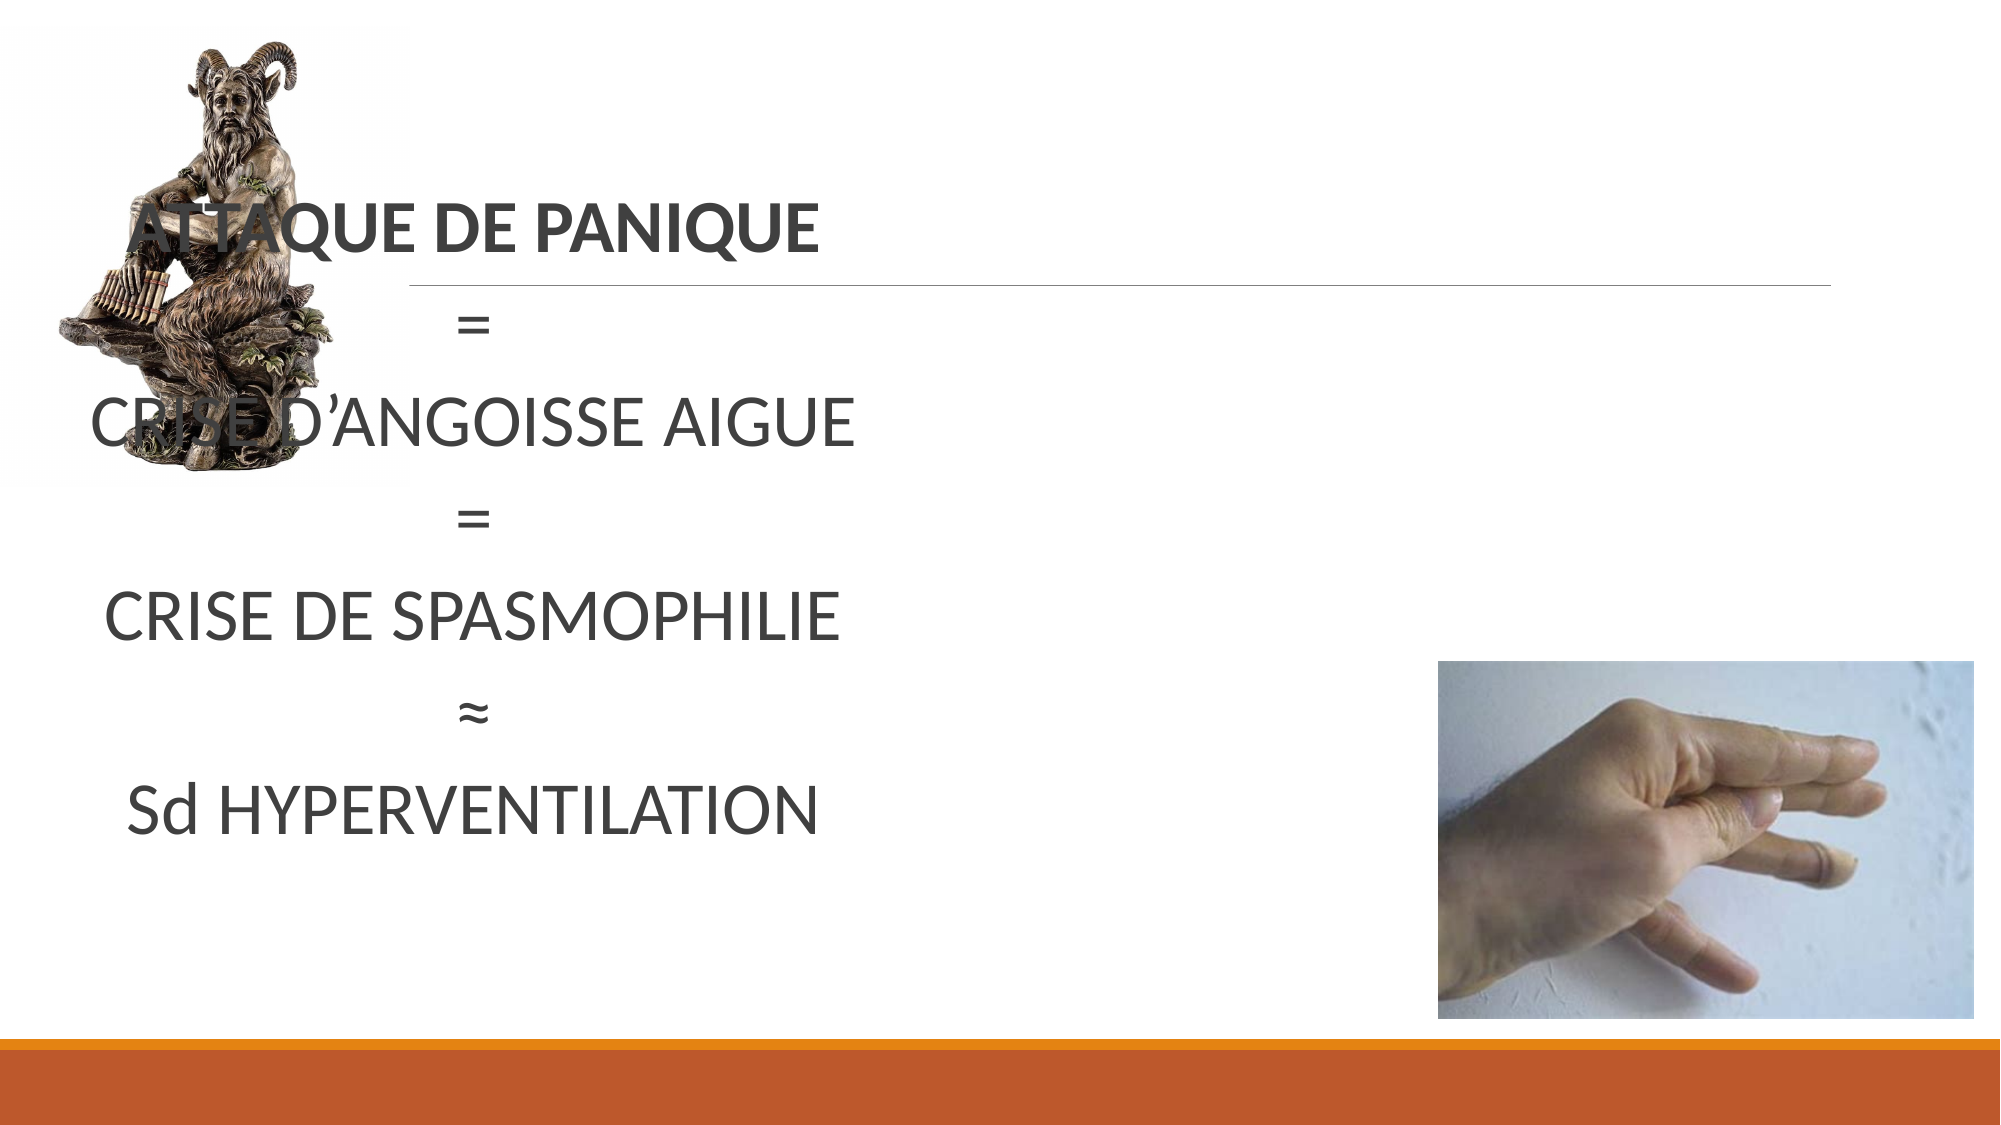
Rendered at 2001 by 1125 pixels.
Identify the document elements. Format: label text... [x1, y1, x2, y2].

picture [0, 26, 410, 487]
list ATTAQUE DE PANIQUE = CRISE D’ANGOISSE AIGUE = CRISE DE SPASMOPHILIE ≈ Sd HYPERVENTILATION [90, 187, 1816, 902]
picture [1438, 661, 1974, 1019]
